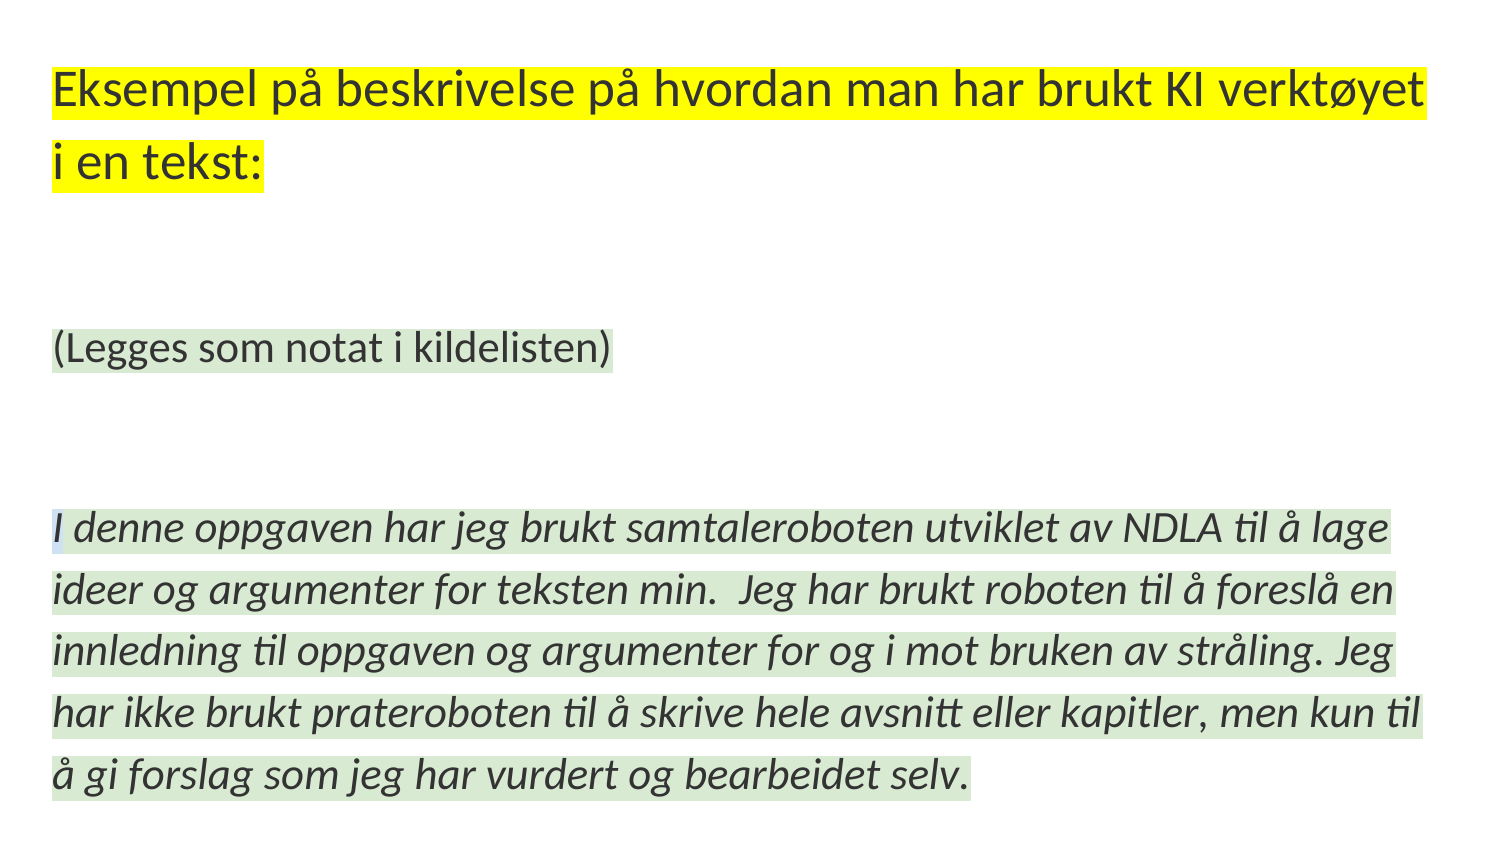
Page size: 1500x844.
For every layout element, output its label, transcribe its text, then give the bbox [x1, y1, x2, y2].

text_box Eksempel på beskrivelse på hvordan man har brukt KI verktøyet i en tekst: (Legges som notat i kildelisten) I denne oppgaven har jeg brukt samtaleroboten utviklet av NDLA til å lage ideer og argumenter for teksten min. Jeg har brukt roboten til å foreslå en innledning til oppgaven og argumenter for og i mot bruken av stråling. Jeg har ikke brukt prateroboten til å skrive hele avsnitt eller kapitler, men kun til å gi forslag som jeg har vurdert og bearbeidet selv. ) [37, 28, 1464, 797]
text_box [37, 17, 1500, 748]
